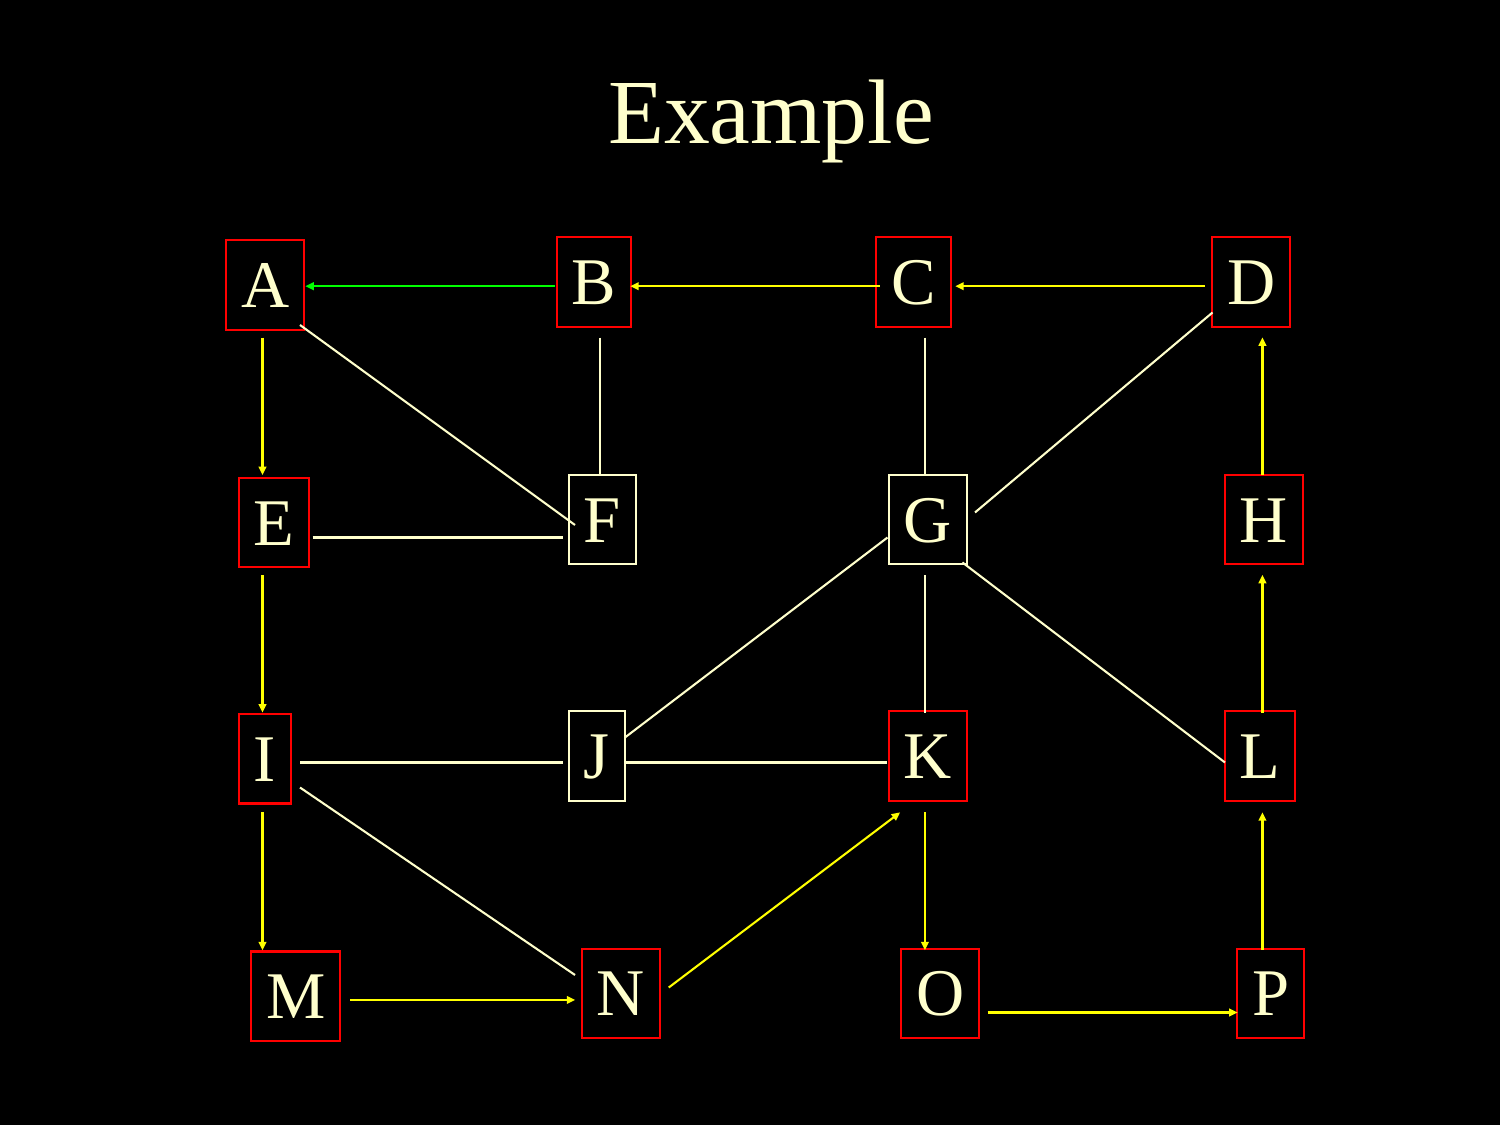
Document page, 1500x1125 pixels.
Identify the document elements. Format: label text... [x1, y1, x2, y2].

text_box I [238, 713, 291, 804]
text_box F [569, 474, 636, 565]
text_box L [1224, 711, 1296, 801]
title Example [42, 37, 1500, 188]
text_box N [581, 948, 660, 1039]
text_box C [876, 237, 951, 327]
text_box D [1212, 237, 1291, 327]
text_box H [1224, 474, 1303, 565]
text_box K [888, 711, 967, 801]
text_box O [901, 948, 980, 1039]
text_box J [569, 711, 625, 801]
text_box B [556, 237, 632, 327]
text_box M [251, 951, 341, 1042]
text_box P [1237, 948, 1305, 1039]
text_box A [226, 240, 305, 330]
text_box E [238, 477, 310, 568]
text_box G [888, 474, 967, 565]
